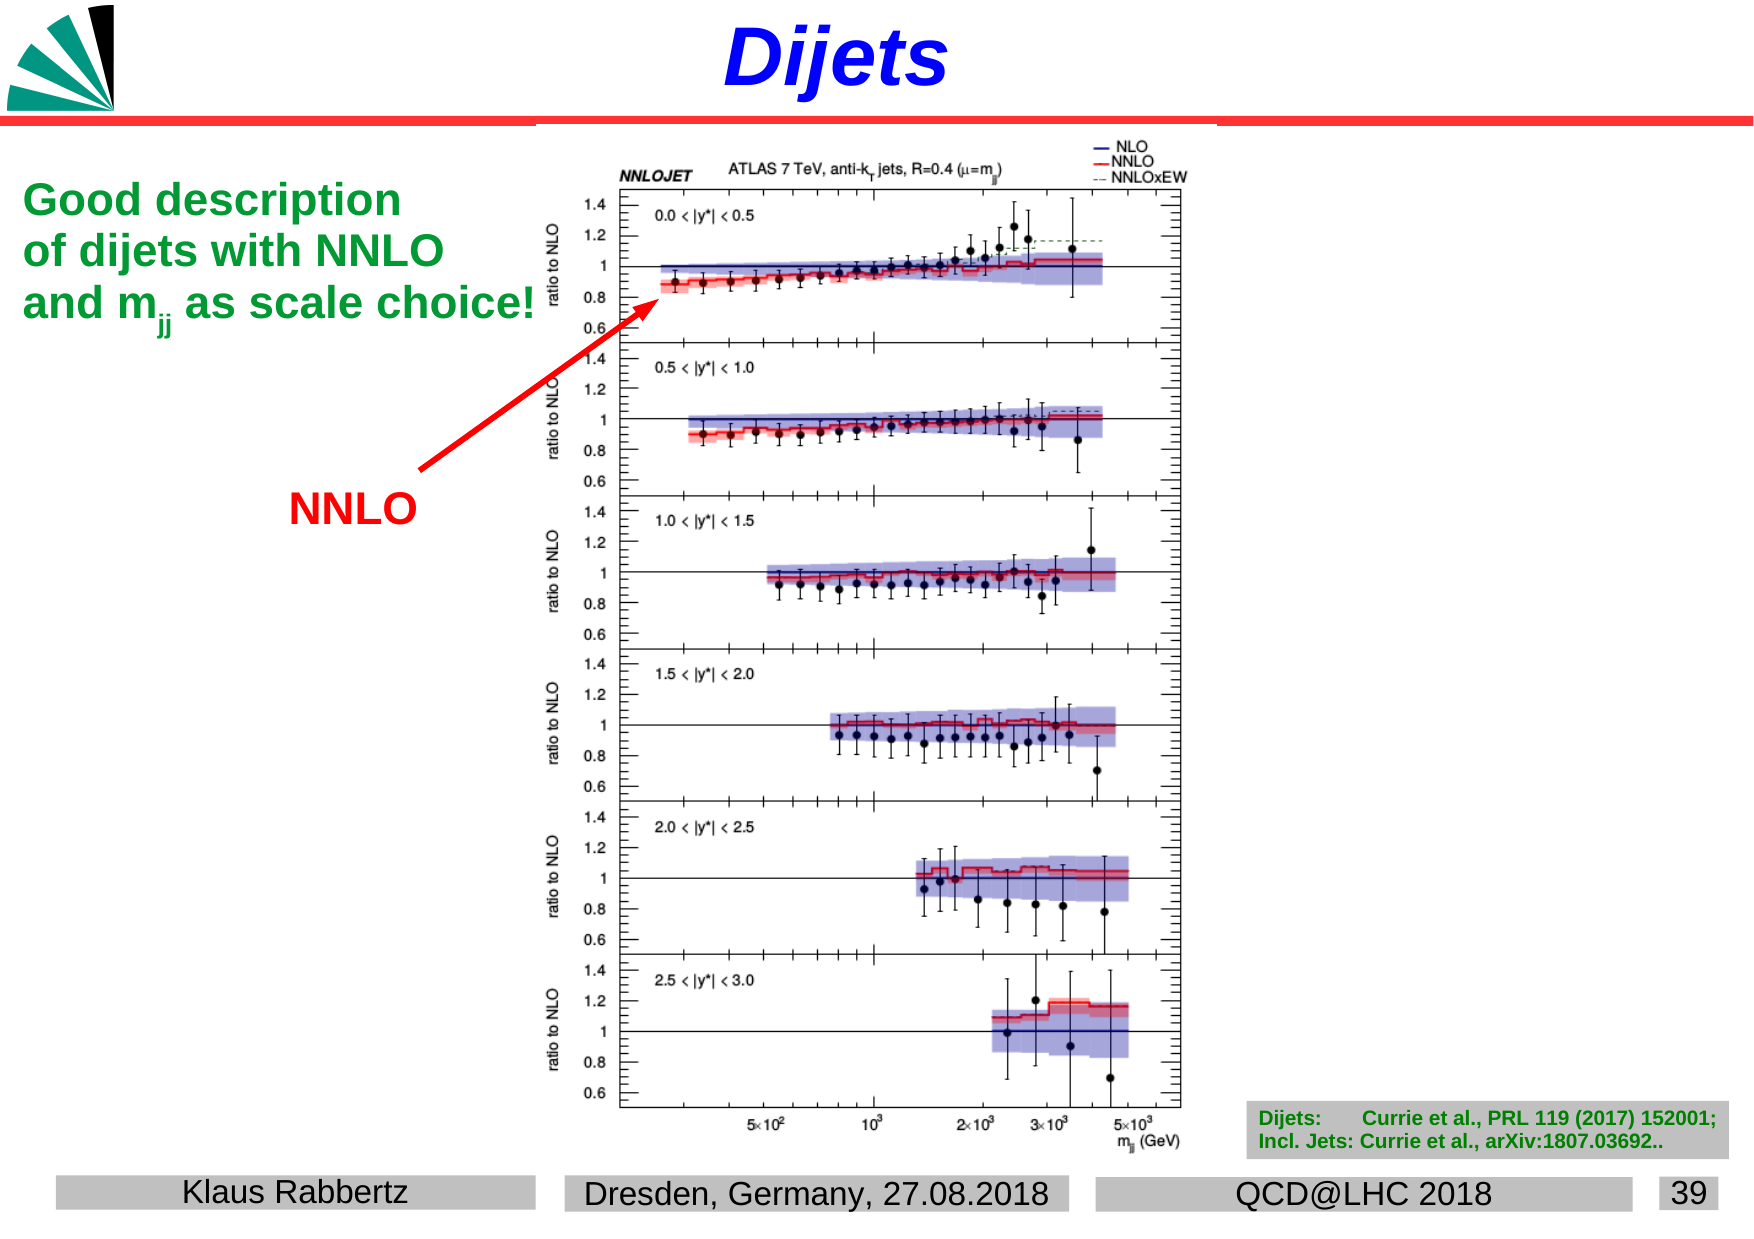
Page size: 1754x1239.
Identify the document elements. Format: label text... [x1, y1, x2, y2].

picture [536, 124, 1217, 1167]
text_box NNLO [276, 477, 430, 541]
text_box Good description of dijets with NNLO and mjj as scale choice! [10, 168, 549, 345]
title Dijets [129, 0, 1545, 114]
text_box Dijets: Currie et al., PRL 119 (2017) 152001; Incl. Jets: Currie et al., arXiv:1807.03692.. [1246, 1100, 1727, 1160]
picture [7, 5, 114, 112]
